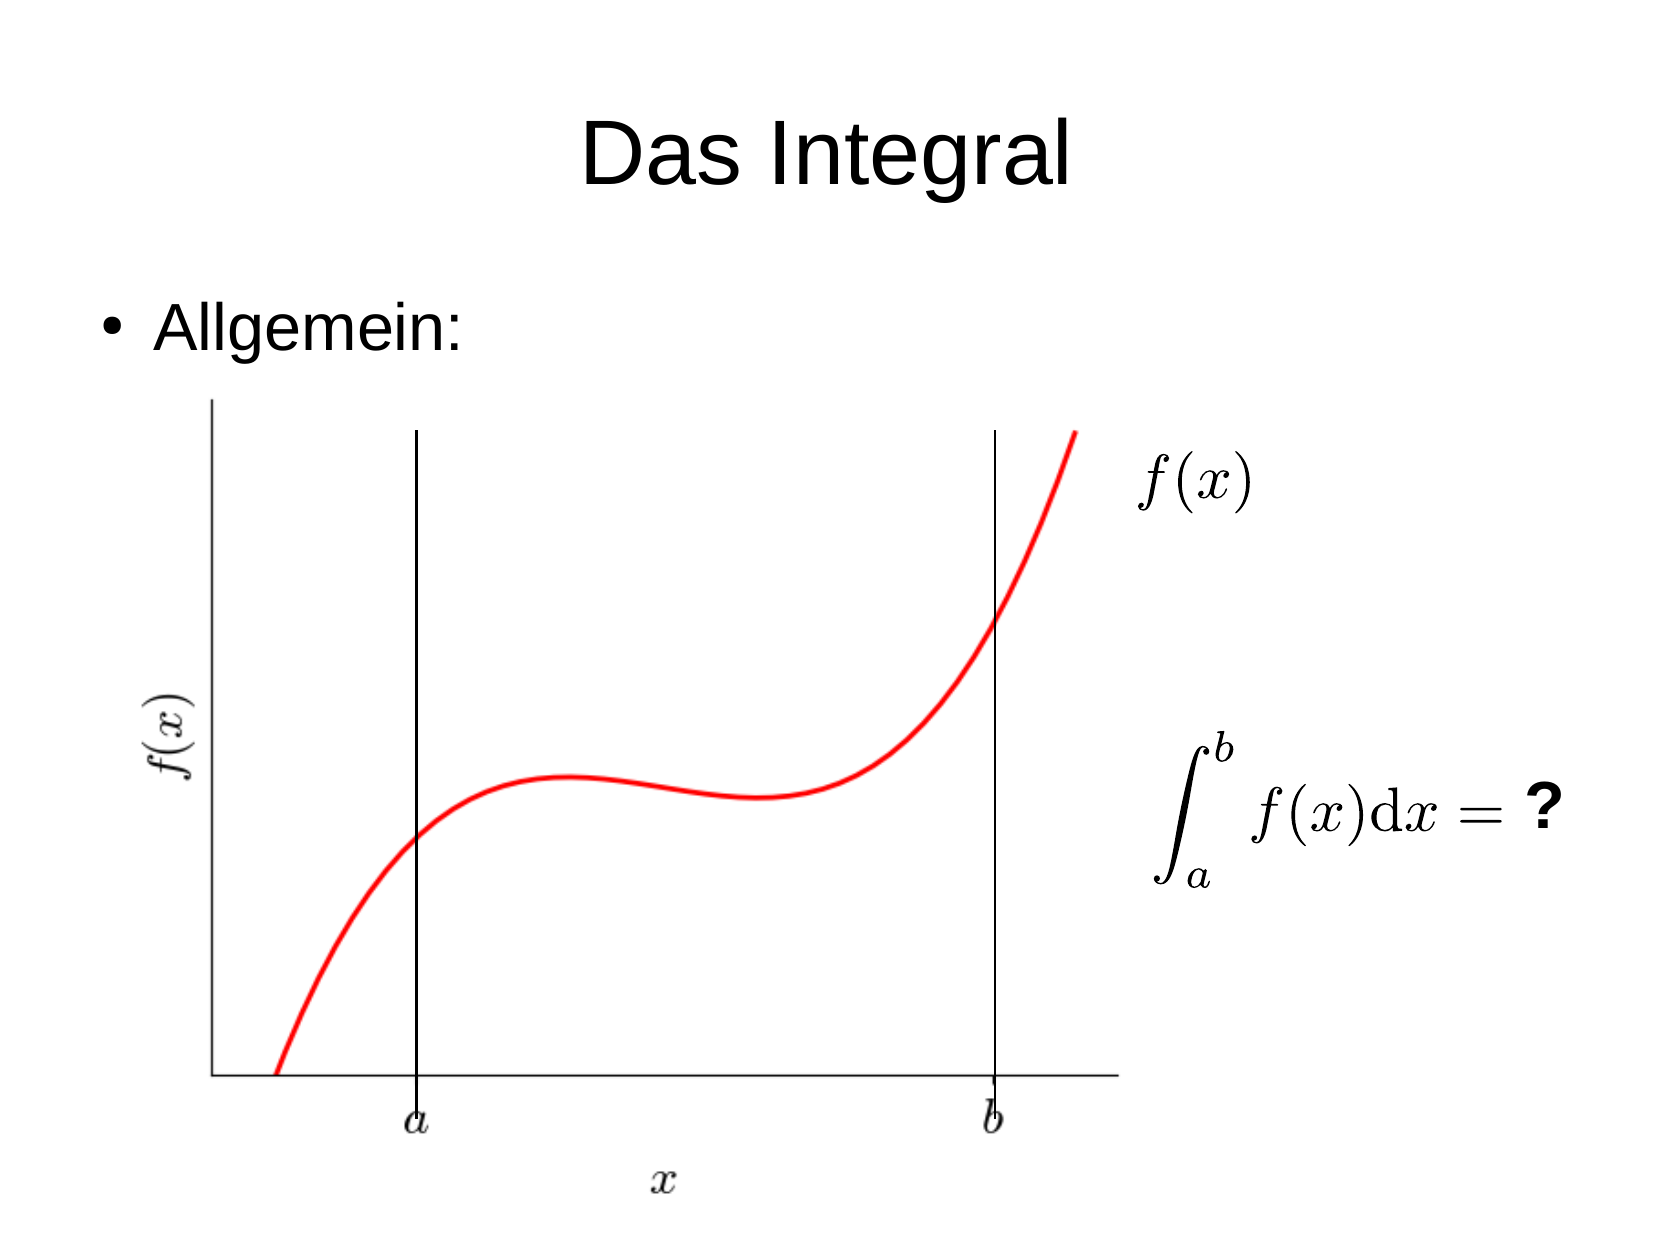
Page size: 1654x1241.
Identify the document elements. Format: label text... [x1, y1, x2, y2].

text_box ? [1509, 760, 1580, 851]
text_box [1150, 730, 1506, 889]
list Allgemein: [82, 290, 1571, 1094]
text_box [1134, 451, 1257, 514]
title Das Integral [82, 56, 1571, 250]
picture [122, 1094, 1141, 1224]
